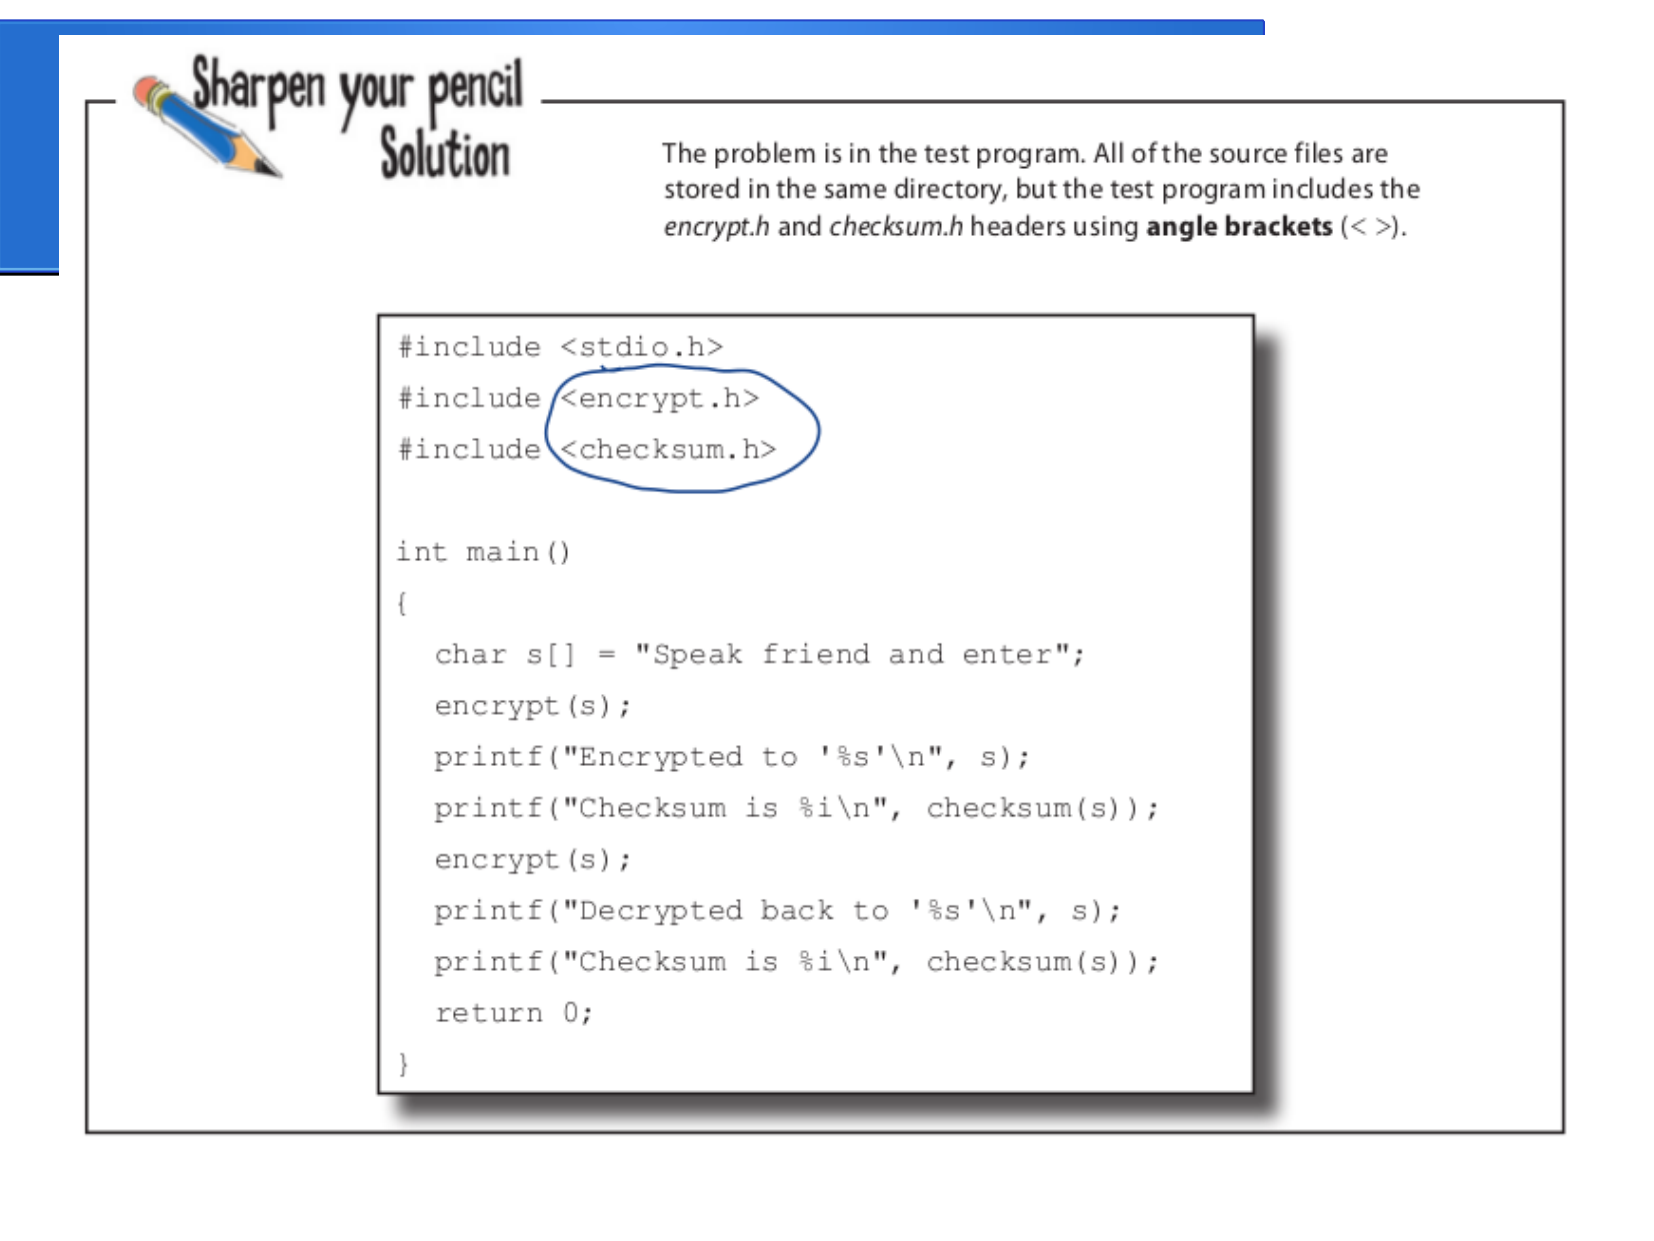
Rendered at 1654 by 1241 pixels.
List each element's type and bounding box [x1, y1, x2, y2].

picture [59, 35, 1595, 1158]
